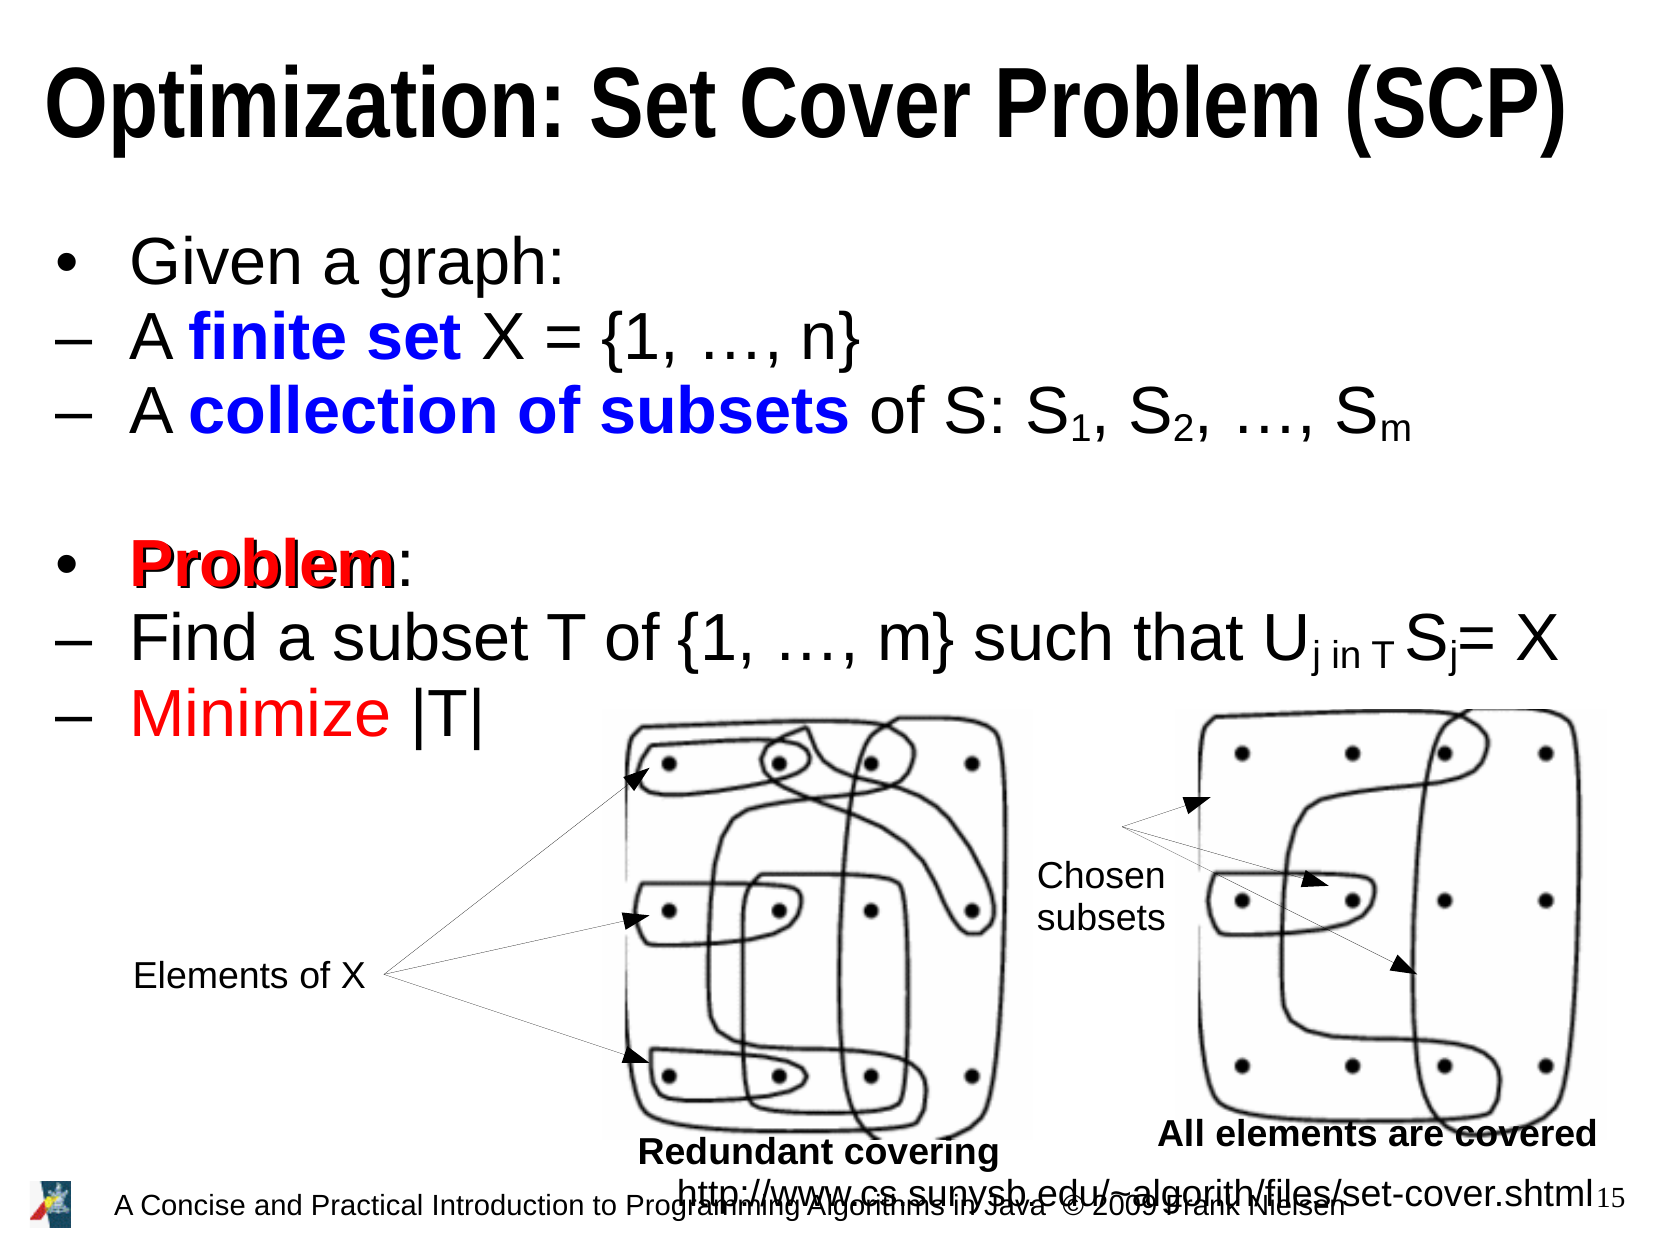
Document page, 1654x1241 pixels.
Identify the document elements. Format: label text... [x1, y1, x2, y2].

text_box Optimization: Set Cover Problem (SCP) [29, 36, 1585, 166]
picture [602, 759, 1033, 1140]
picture [1175, 709, 1607, 1105]
text_box All elements are covered [1142, 1105, 1612, 1164]
text_box • Given a graph: – A finite set X = {1, …, n} – A collection of subsets of S: S1, S2, …, Sm • Problem: – Find a subset T of {1, …, m} such that Uj in T Sj= X – Minimize |T| [40, 216, 1576, 759]
text_box Redundant covering [622, 1123, 1015, 1182]
picture [29, 1181, 71, 1228]
text_box Chosen subsets [1022, 846, 1181, 946]
text_box http://www.cs.sunysb.edu/~algorith/files/set-cover.shtml [662, 1165, 1607, 1223]
text_box Elements of X [118, 947, 381, 1004]
